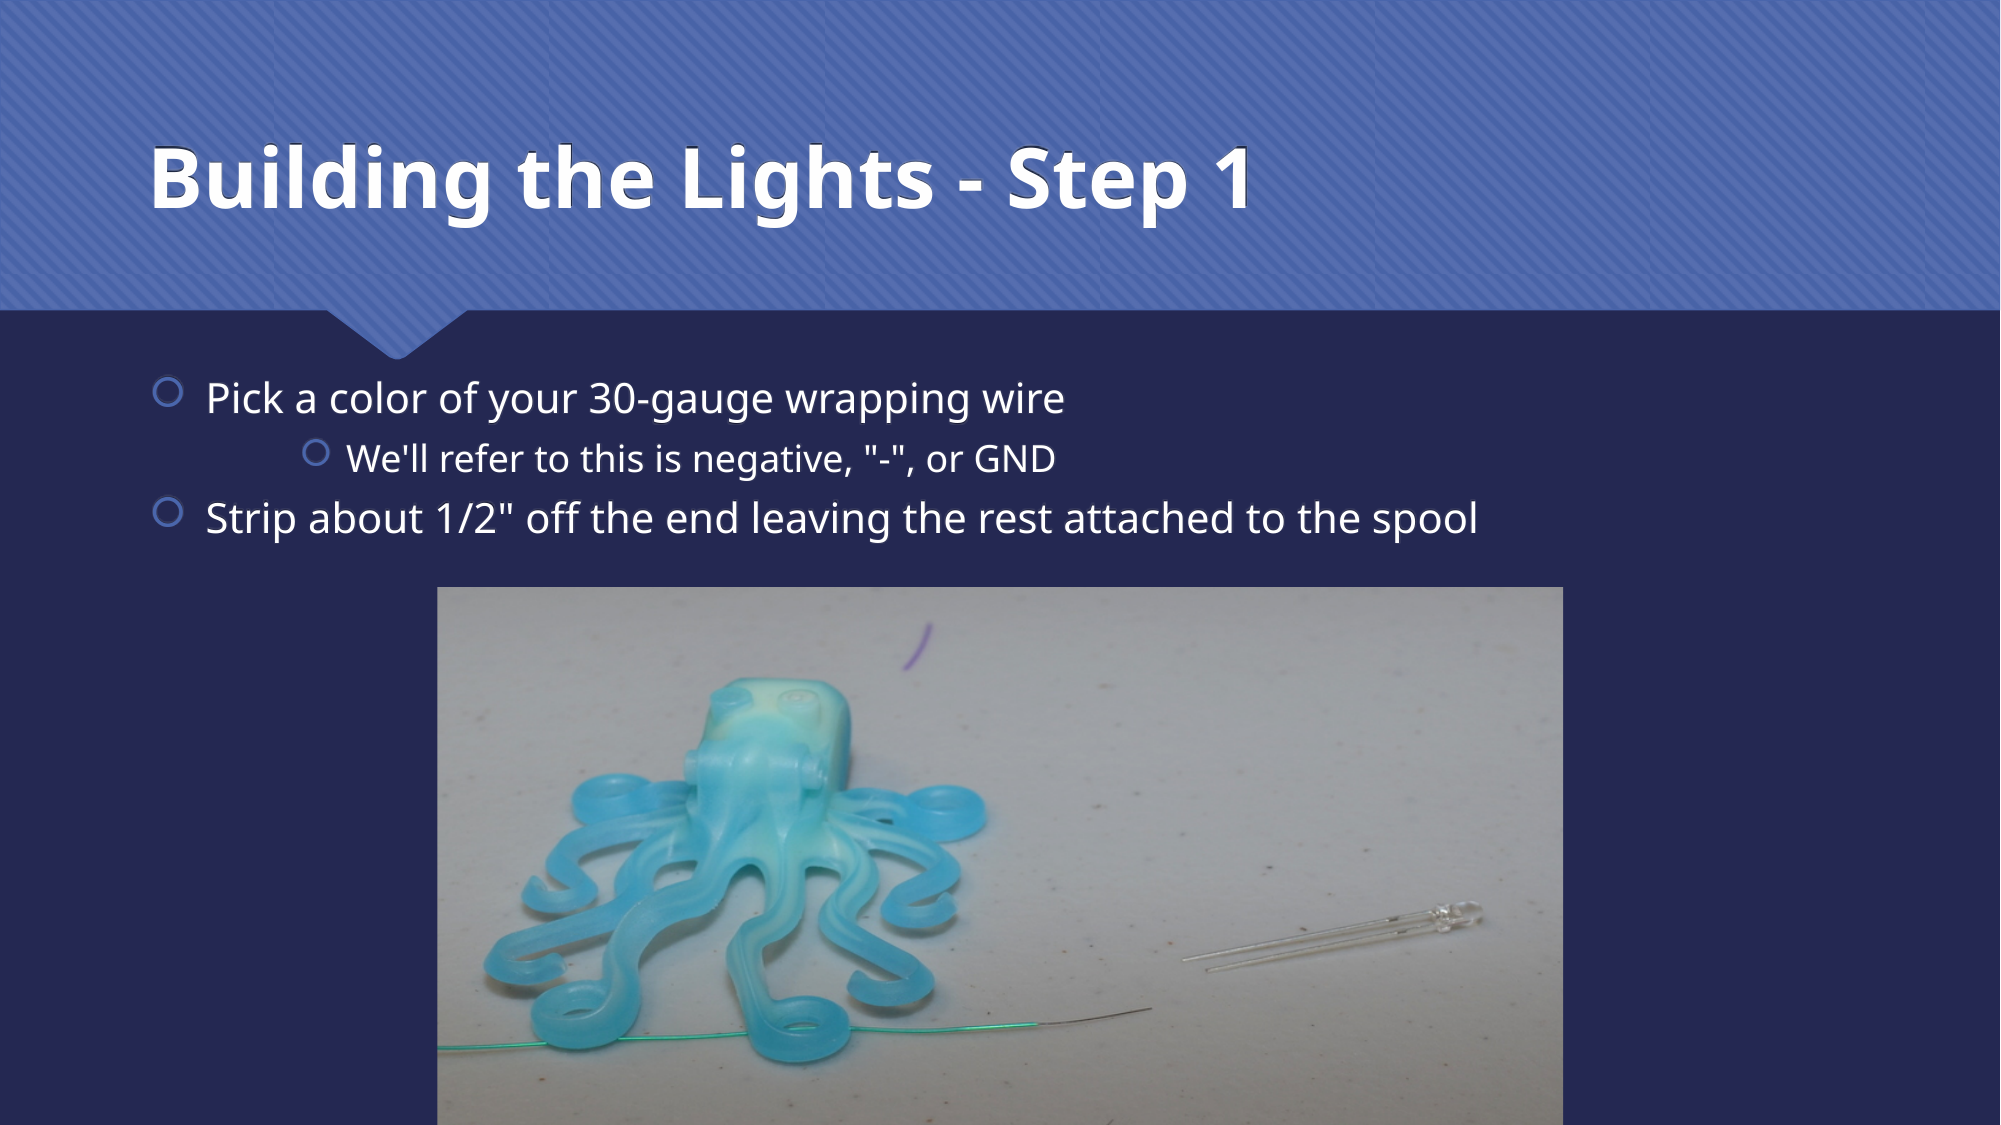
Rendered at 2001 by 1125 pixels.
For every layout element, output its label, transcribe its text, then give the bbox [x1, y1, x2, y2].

list Pick a color of your 30-gauge wrapping wire We'll refer to this is negative, "-", or GND Strip about 1/2" off the end leaving the rest attached to the spool [134, 364, 1866, 962]
picture [437, 587, 1564, 1125]
title Building the Lights - Step 1 [132, 73, 1868, 233]
